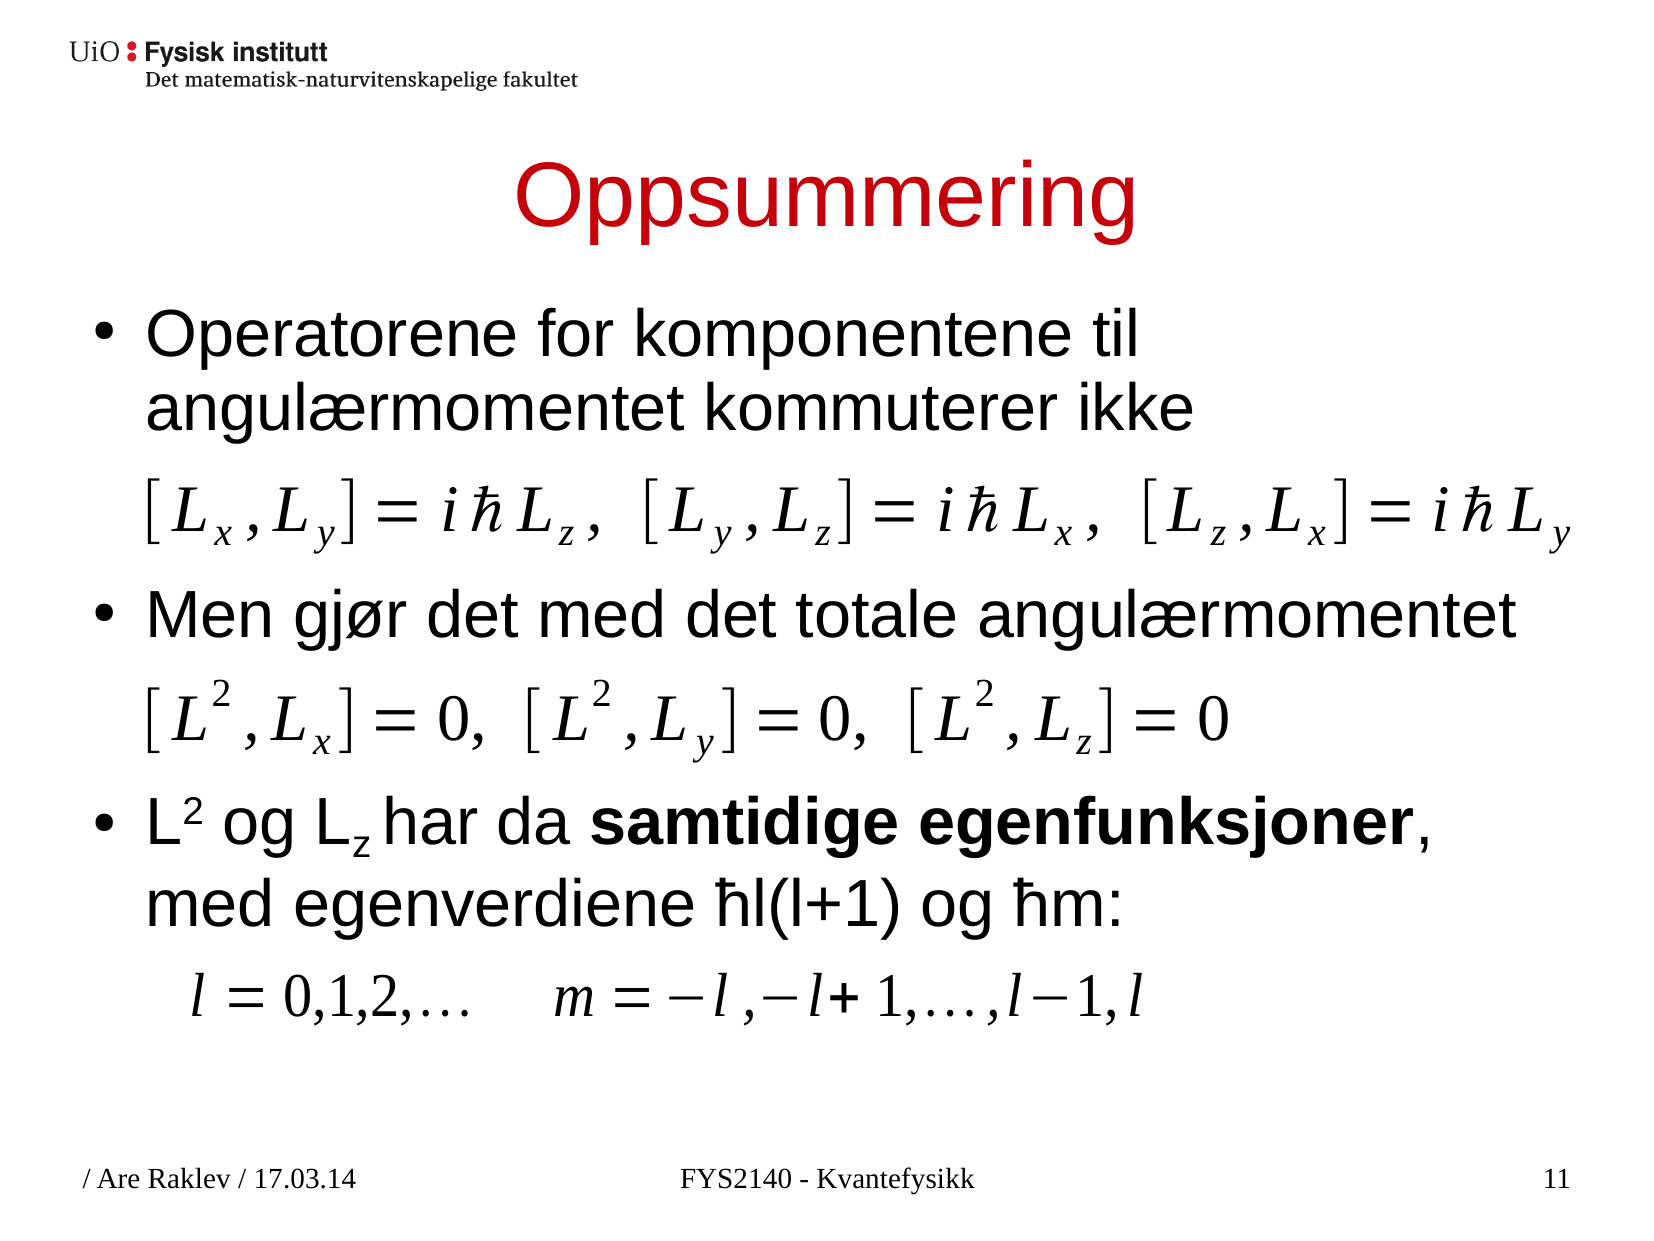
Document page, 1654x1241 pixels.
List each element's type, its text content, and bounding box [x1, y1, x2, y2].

chart [184, 961, 1152, 1031]
chart [138, 469, 1577, 556]
title Oppsummering [82, 90, 1571, 298]
chart [138, 670, 1238, 764]
picture [68, 37, 581, 93]
list Operatorene for komponentene til angulærmomentet kommuterer ikke Men gjør det med det totale angulærmomentet L2 og Lz har da samtidige egenfunksjoner, med egenverdiene ħl(l+1) og ħm: [74, 295, 1567, 1100]
